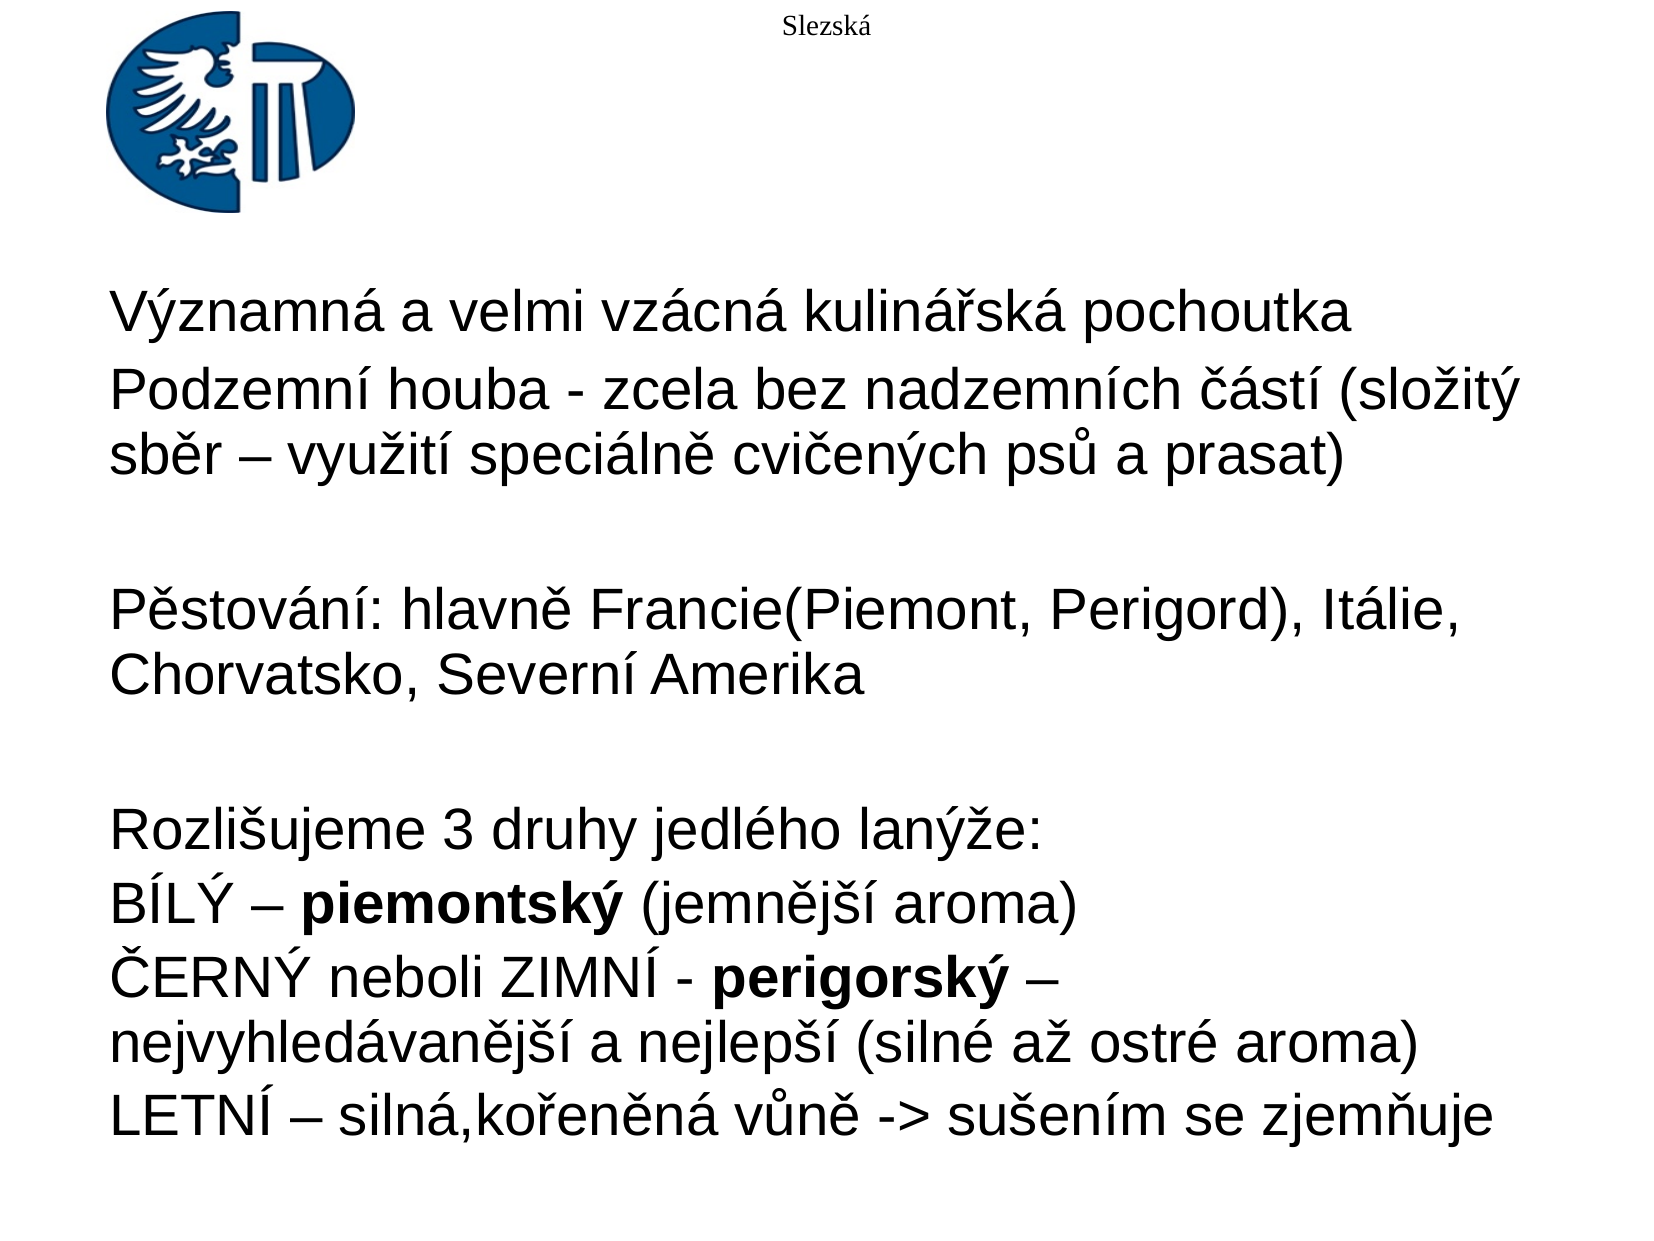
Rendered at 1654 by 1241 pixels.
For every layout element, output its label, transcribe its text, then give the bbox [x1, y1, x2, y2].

text_box Významná a velmi vzácná kulinářská pochoutka Podzemní houba - zcela bez nadzemních částí (složitý sběr – využití speciálně cvičených psů a prasat) Pěstování: hlavně Francie(Piemont, Perigord), Itálie, Chorvatsko, Severní Amerika Rozlišujeme 3 druhy jedlého lanýže: BÍLÝ – piemontský (jemnější aroma) ČERNÝ neboli ZIMNÍ - perigorský – nejvyhledávanější a nejlepší (silné až ostré aroma) LETNÍ – silná,kořeněná vůně -> sušením se zjemňuje [94, 271, 1548, 1156]
picture [106, 11, 355, 213]
